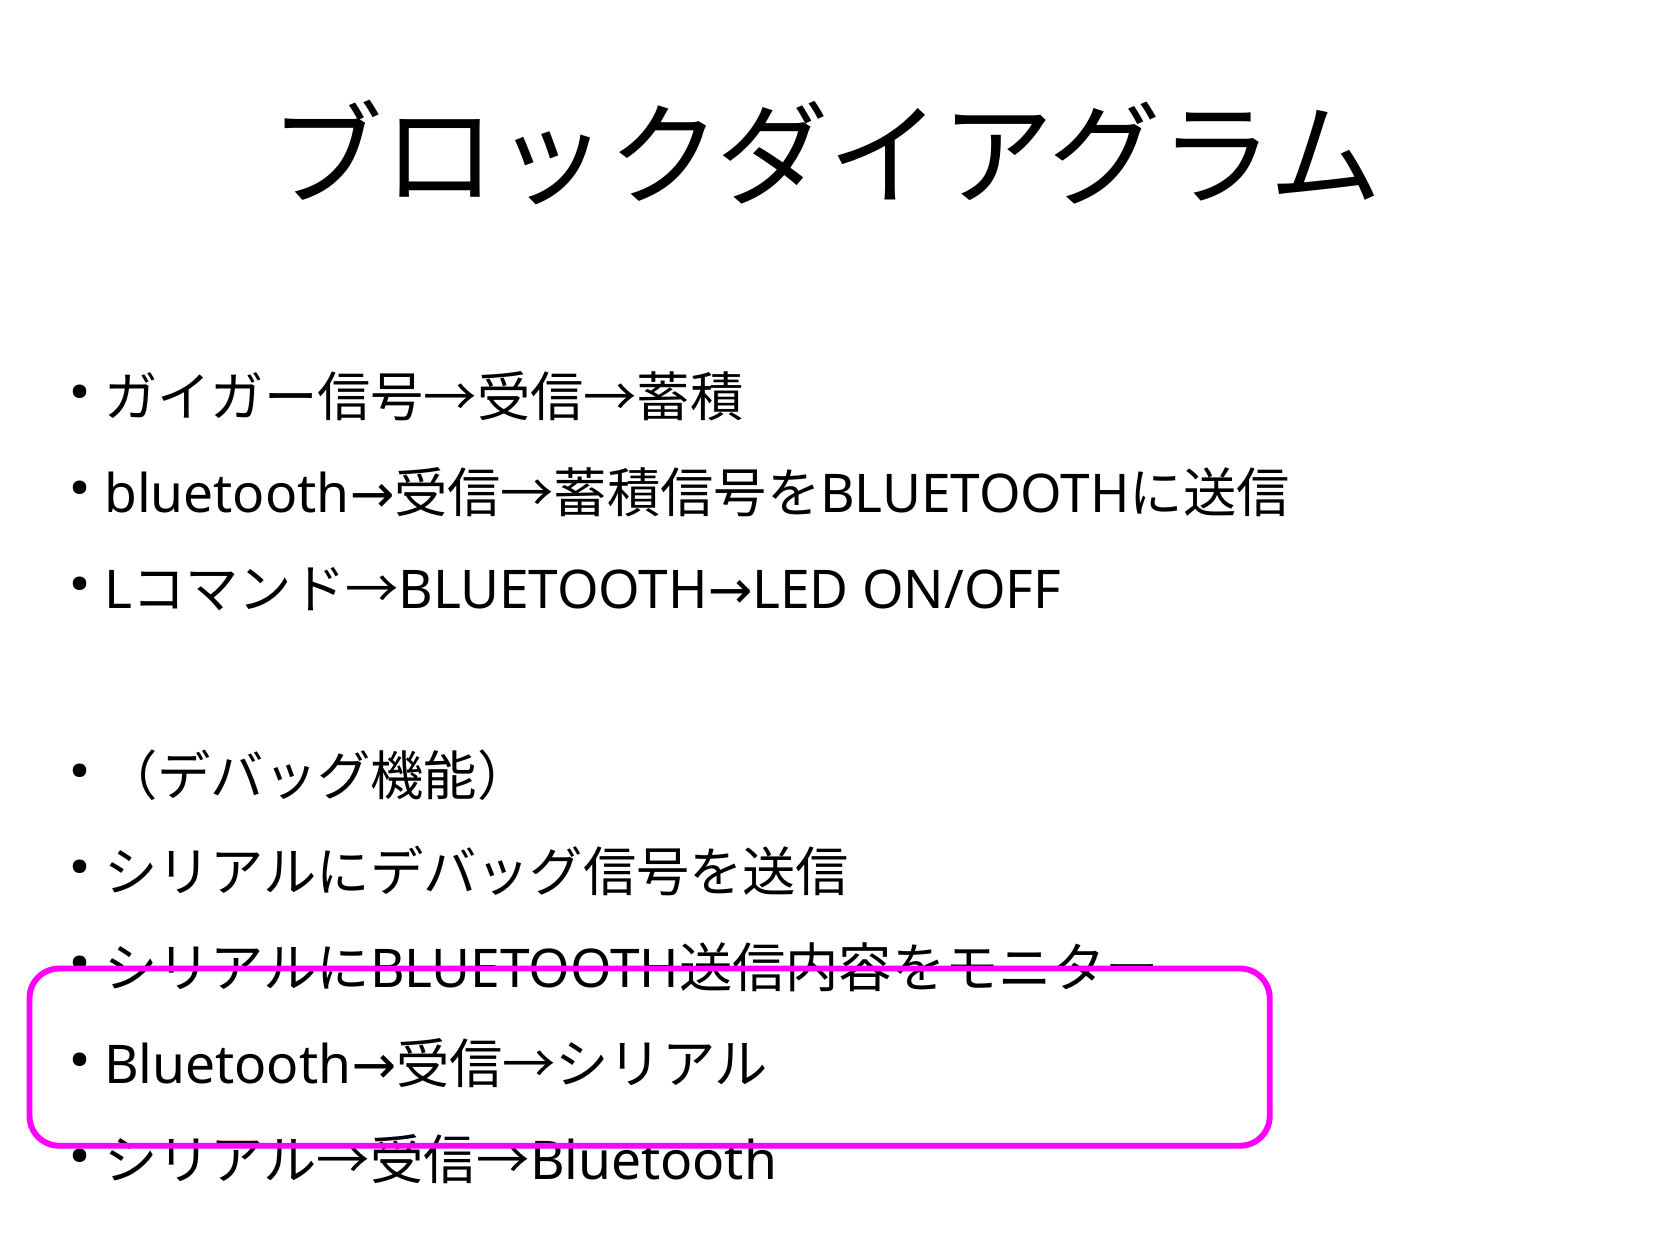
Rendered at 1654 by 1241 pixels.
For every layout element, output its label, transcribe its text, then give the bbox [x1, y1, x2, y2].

title ブロックダイアグラム [82, 43, 1571, 251]
list ガイガー信号→受信→蓄積 bluetooth→受信→蓄積信号をBLUETOOTHに送信 Lコマンド→BLUETOOTH→LED ON/OFF （デバッグ機能） シリアルにデバッグ信号を送信 シリアルにBLUETOOTH送信内容をモニター Bluetooth→受信→シリアル シリアル→受信→Bluetooth [59, 972, 1266, 1142]
list ガイガー信号→受信→蓄積 bluetooth→受信→蓄積信号をBLUETOOTHに送信 Lコマンド→BLUETOOTH→LED ON/OFF （デバッグ機能） シリアルにデバッグ信号を送信 シリアルにBLUETOOTH送信内容をモニター Bluetooth→受信→シリアル シリアル→受信→Bluetooth [59, 354, 1595, 1203]
